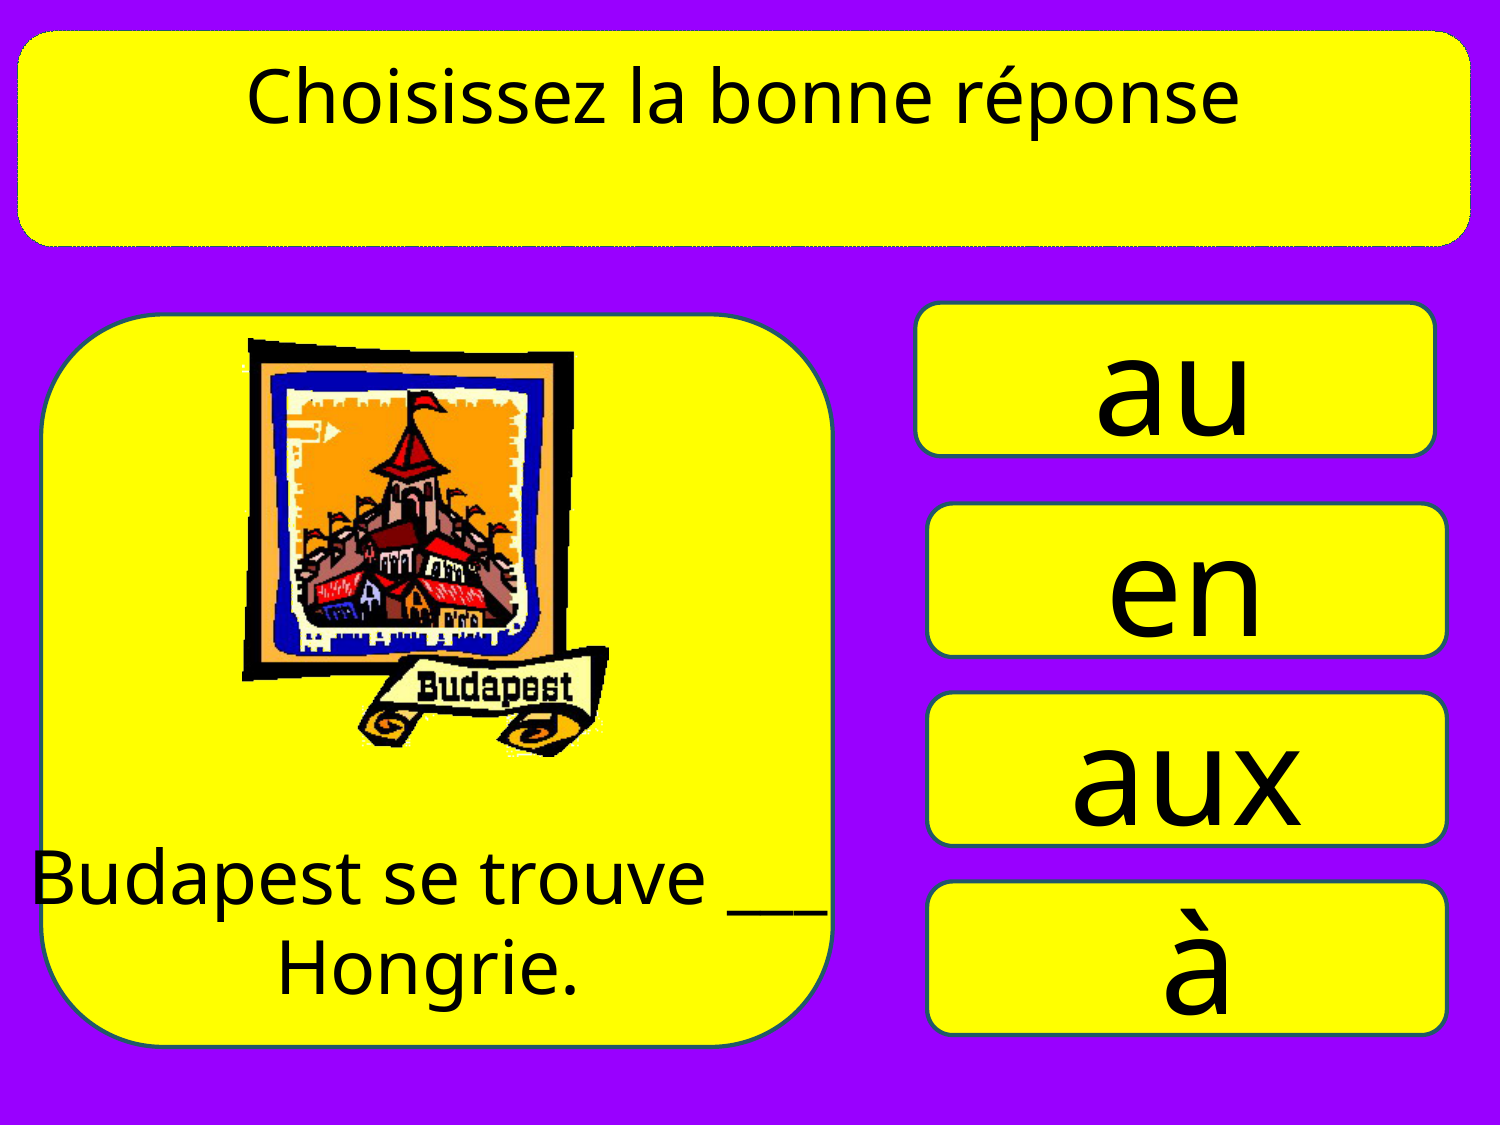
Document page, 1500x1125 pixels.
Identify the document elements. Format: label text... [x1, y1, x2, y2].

text_box en [986, 491, 1388, 672]
text_box [1388, 503, 1447, 658]
text_box Budapest se trouve ___ Hongrie. [0, 822, 857, 1018]
picture [242, 338, 609, 757]
text_box à [997, 869, 1400, 1050]
text_box [1388, 692, 1447, 847]
text_box [1400, 881, 1447, 1036]
text_box [915, 302, 974, 457]
text_box au [974, 290, 1376, 471]
text_box [927, 503, 986, 658]
text_box Choisissez la bonne réponse [17, 30, 1471, 247]
text_box [927, 881, 997, 1036]
text_box [41, 314, 833, 822]
text_box [927, 692, 986, 847]
text_box aux [986, 680, 1388, 861]
text_box [84, 1018, 790, 1047]
text_box [1376, 302, 1436, 457]
